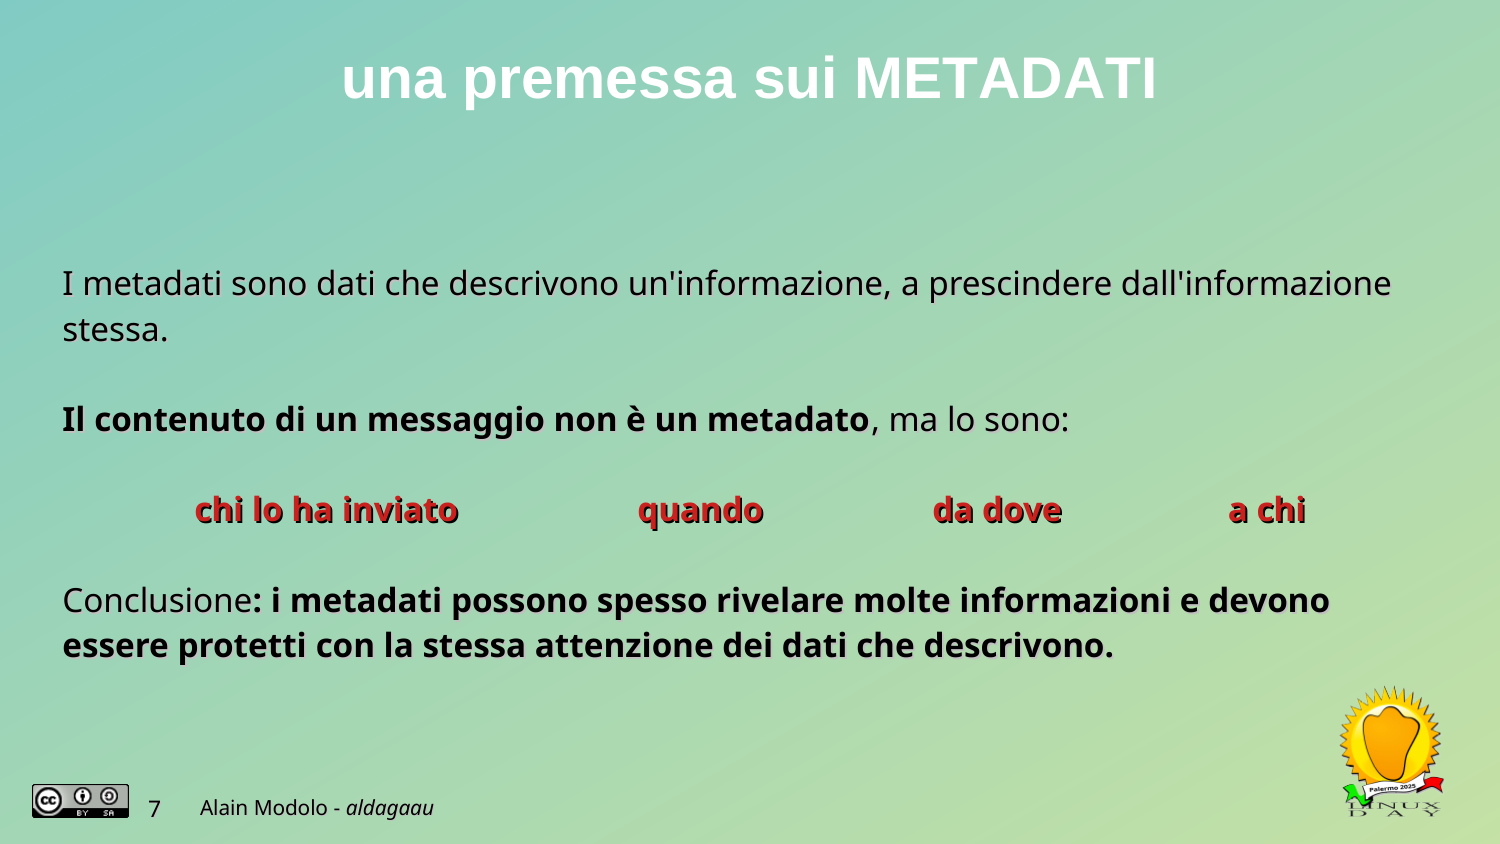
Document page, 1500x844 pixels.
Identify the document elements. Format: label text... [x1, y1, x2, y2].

text_box I metadati sono dati che descrivono un'informazione, a prescindere dall'informazione stessa. Il contenuto di un messaggio non è un metadato, ma lo sono: chi lo ha inviato quando da dove a chi Conclusione: i metadati possono spesso rivelare molte informazioni e devono essere protetti con la stessa attenzione dei dati che descrivono. [47, 252, 1453, 591]
picture [1233, 670, 1500, 844]
picture [32, 784, 129, 818]
title una premessa sui METADATI [292, 29, 1208, 128]
